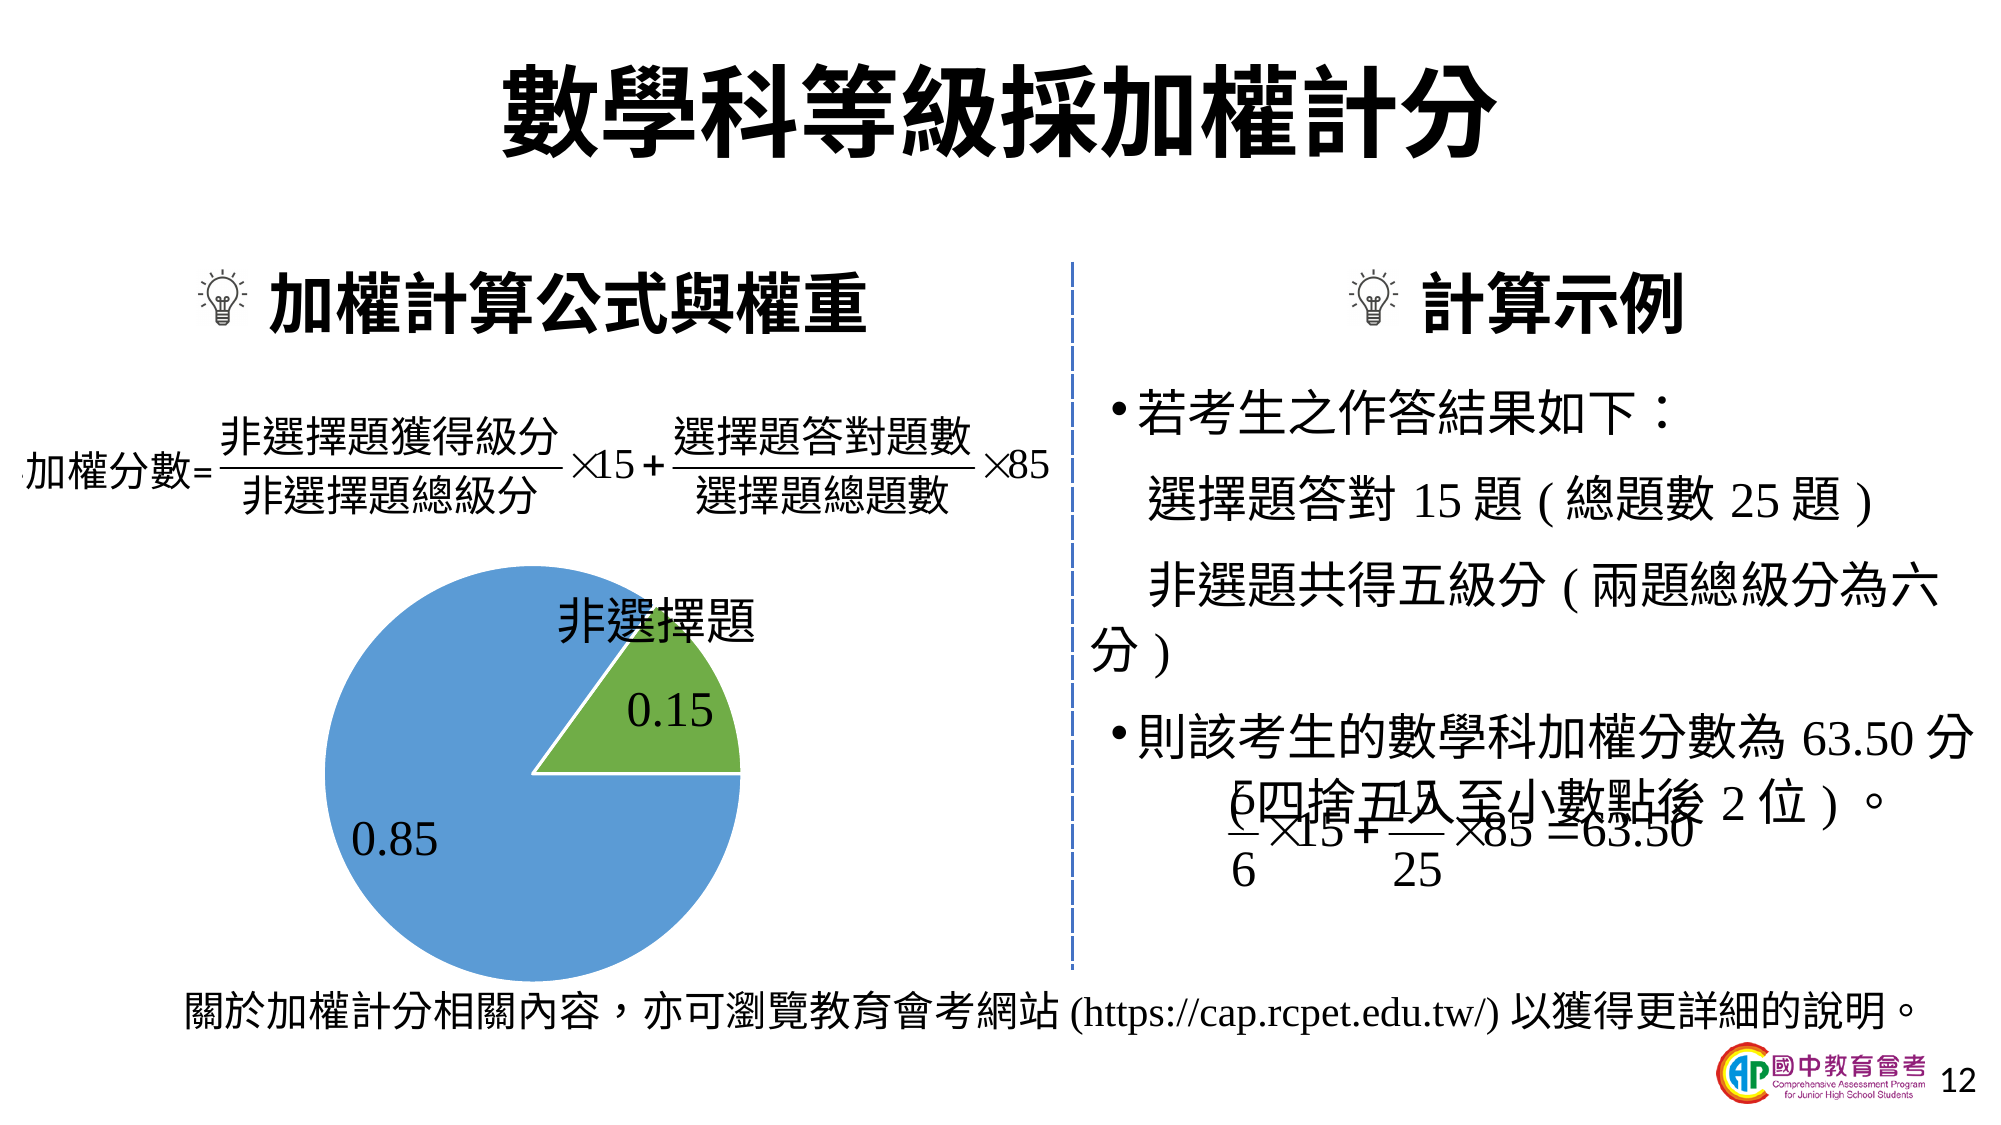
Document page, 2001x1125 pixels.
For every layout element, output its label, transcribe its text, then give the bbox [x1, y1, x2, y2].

chart [157, 549, 908, 999]
text_box [1923, 1047, 2000, 1108]
text_box 關於加權計分相關內容，亦可瀏覽教育會考網站(https://cap.rcpet.edu.tw/)以獲得更詳細的說明。 [168, 978, 1943, 1043]
list 加權計算公式與權重 [147, 251, 919, 357]
list 若考生之作答結果如下： 選擇題答對15題(總題數25題) 非選題共得五級分(兩題總級分為六分) 則該考生的數學科加權分數為63.50分 (四捨五入至小數點後2位)。 [1074, 371, 2000, 1021]
title 數學科等級採加權計分 [137, 2, 1863, 220]
list 計算示例 [1143, 251, 1891, 357]
chart [1220, 765, 1703, 898]
picture [22, 389, 1061, 549]
